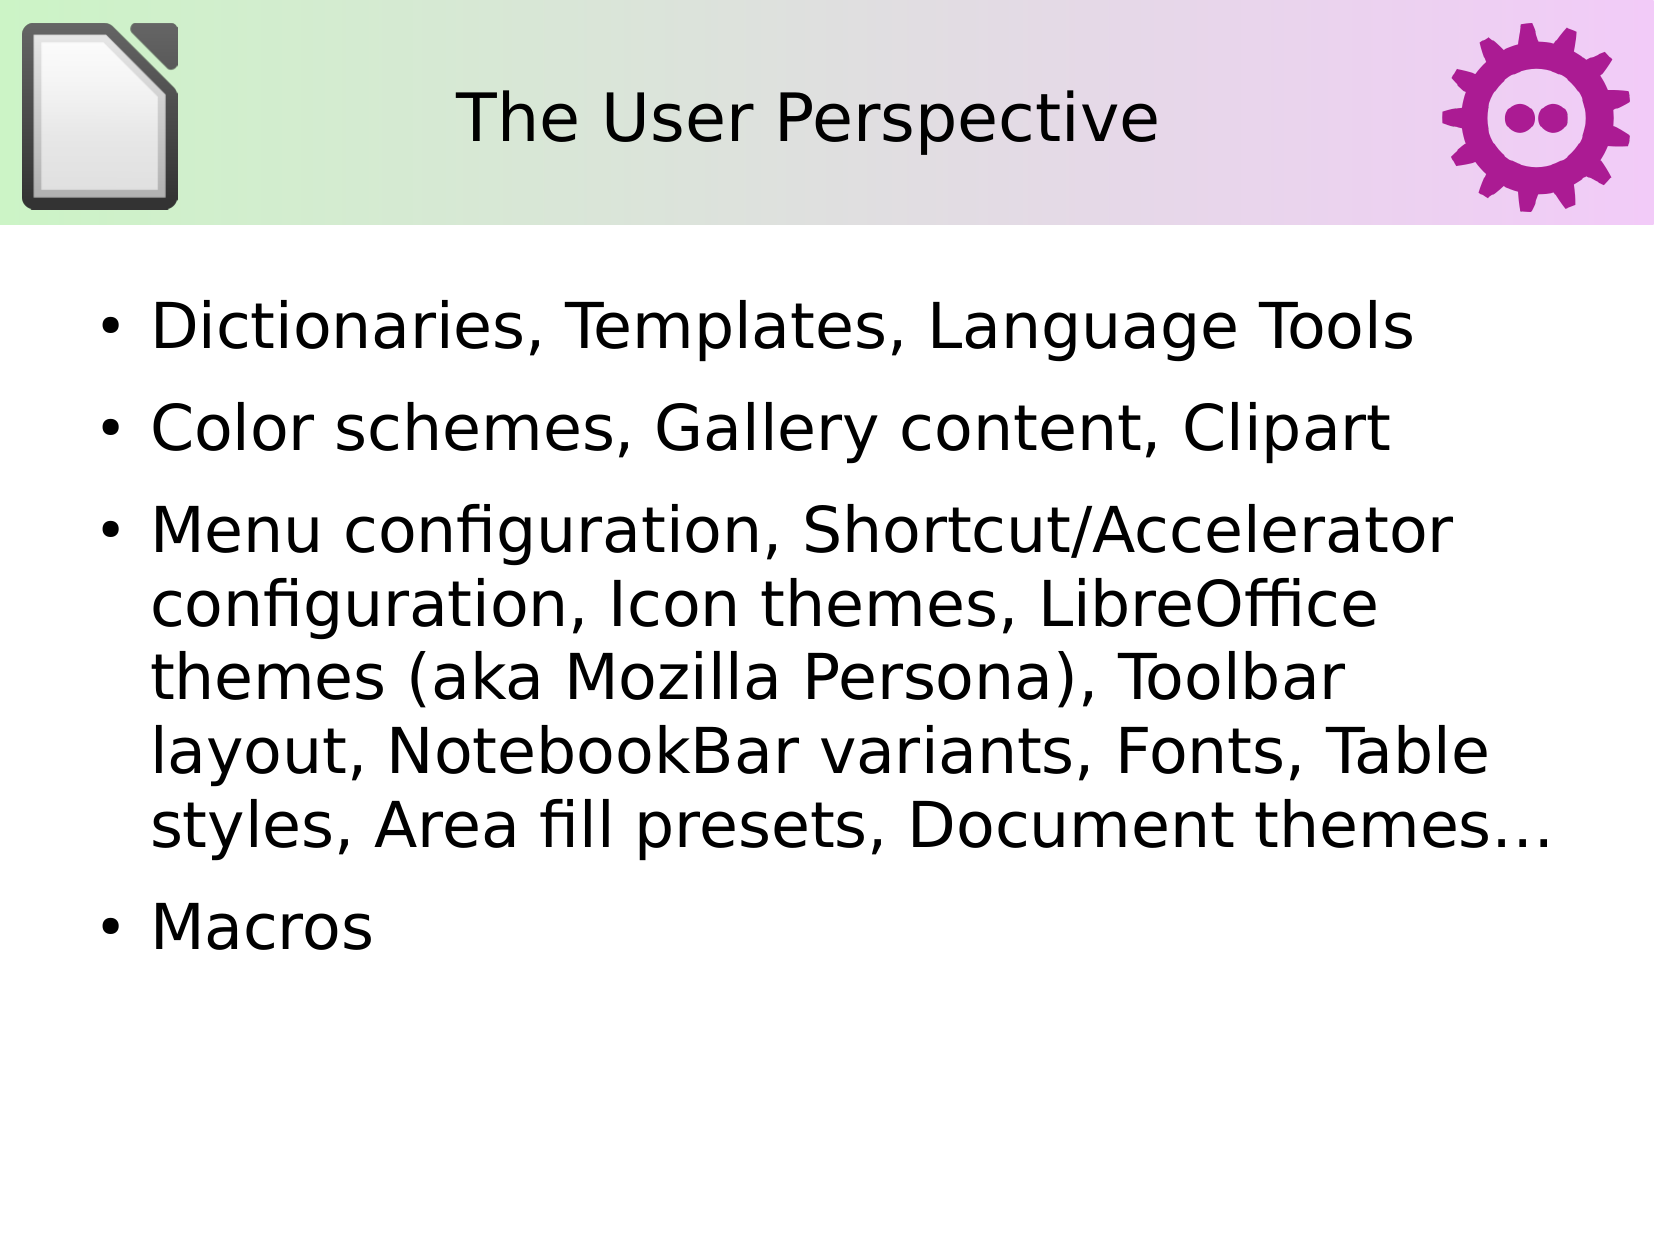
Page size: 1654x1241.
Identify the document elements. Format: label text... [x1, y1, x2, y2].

title The User Perspective [212, 23, 1406, 213]
picture [1442, 23, 1630, 212]
list Dictionaries, Templates, Language Tools Color schemes, Gallery content, Clipart Menu configuration, Shortcut/Accelerator configuration, Icon themes, LibreOffice themes (aka Mozilla Persona), Toolbar layout, NotebookBar variants, Fonts, Table styles, Area fill presets, Document themes… Macros [82, 290, 1571, 1010]
picture [22, 23, 178, 210]
